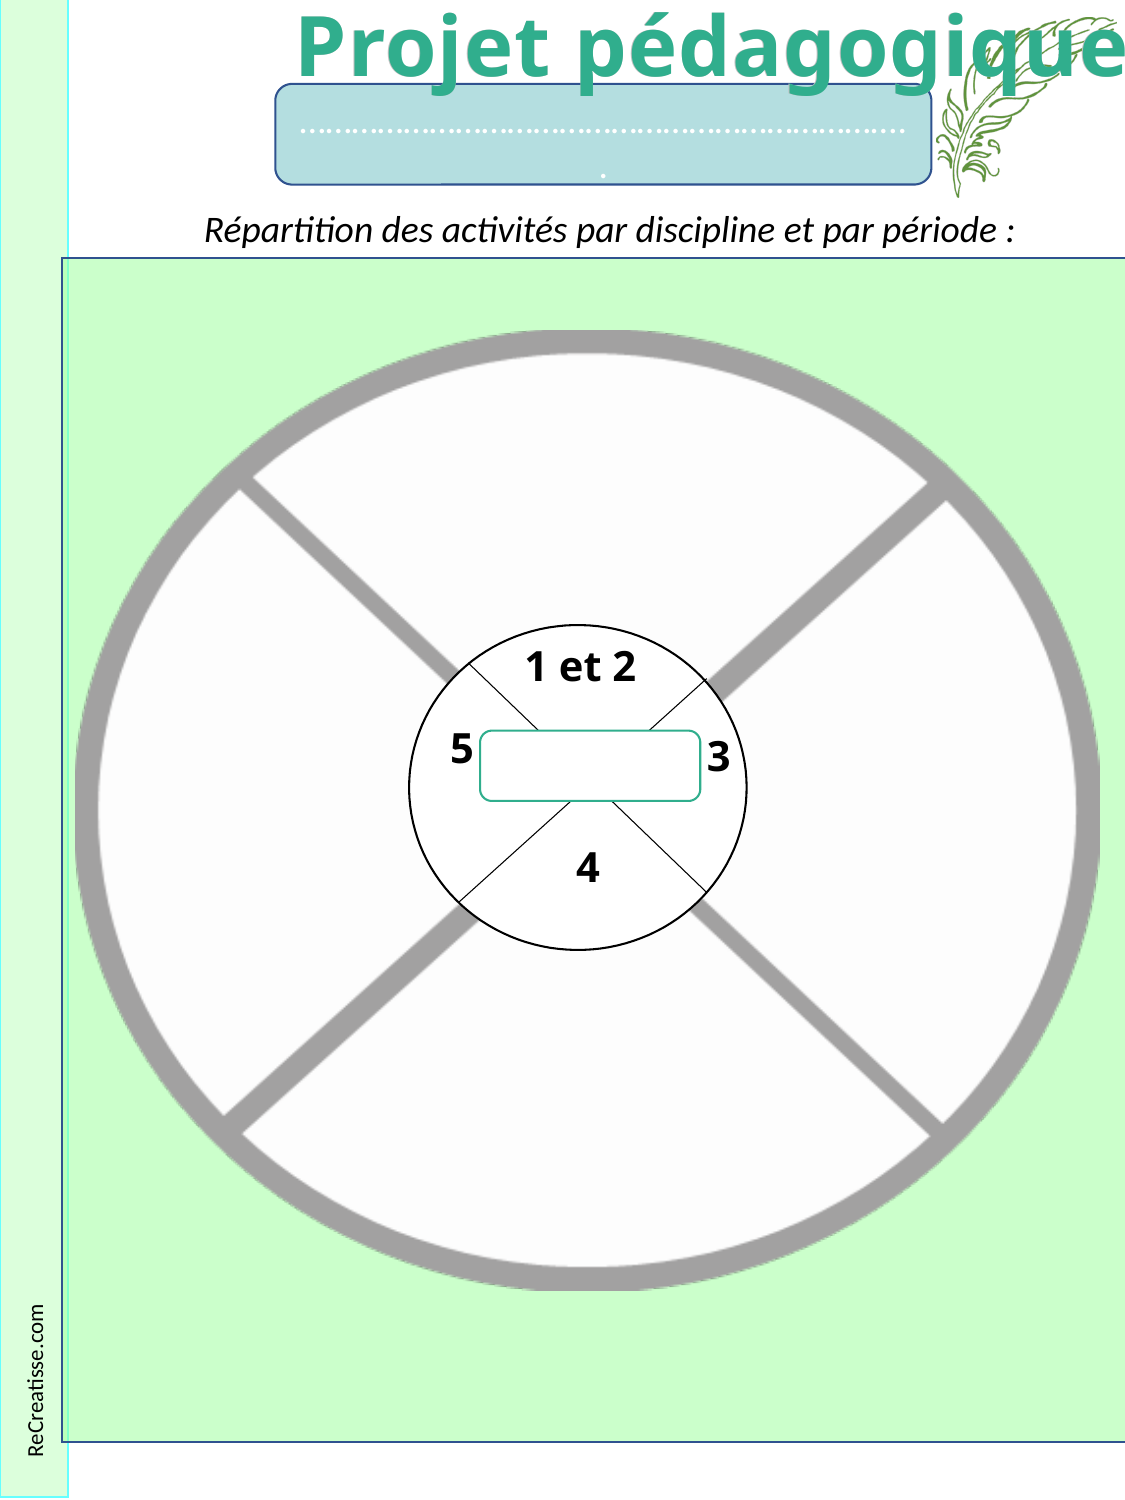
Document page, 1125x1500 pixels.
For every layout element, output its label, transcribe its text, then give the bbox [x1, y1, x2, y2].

text_box Répartition des activités par discipline et par période : [189, 198, 1032, 258]
text_box 5 [435, 714, 489, 779]
text_box 4 [561, 833, 615, 899]
text_box [0, 0, 1125, 1497]
text_box ReCreatisse.com [13, 1289, 55, 1473]
text_box 3 [692, 722, 746, 787]
text_box 1 et 2 [509, 632, 652, 697]
text_box POESIES CHANTS [480, 730, 701, 801]
picture [75, 330, 1100, 1291]
text_box Projet pédagogique [280, 0, 1125, 201]
